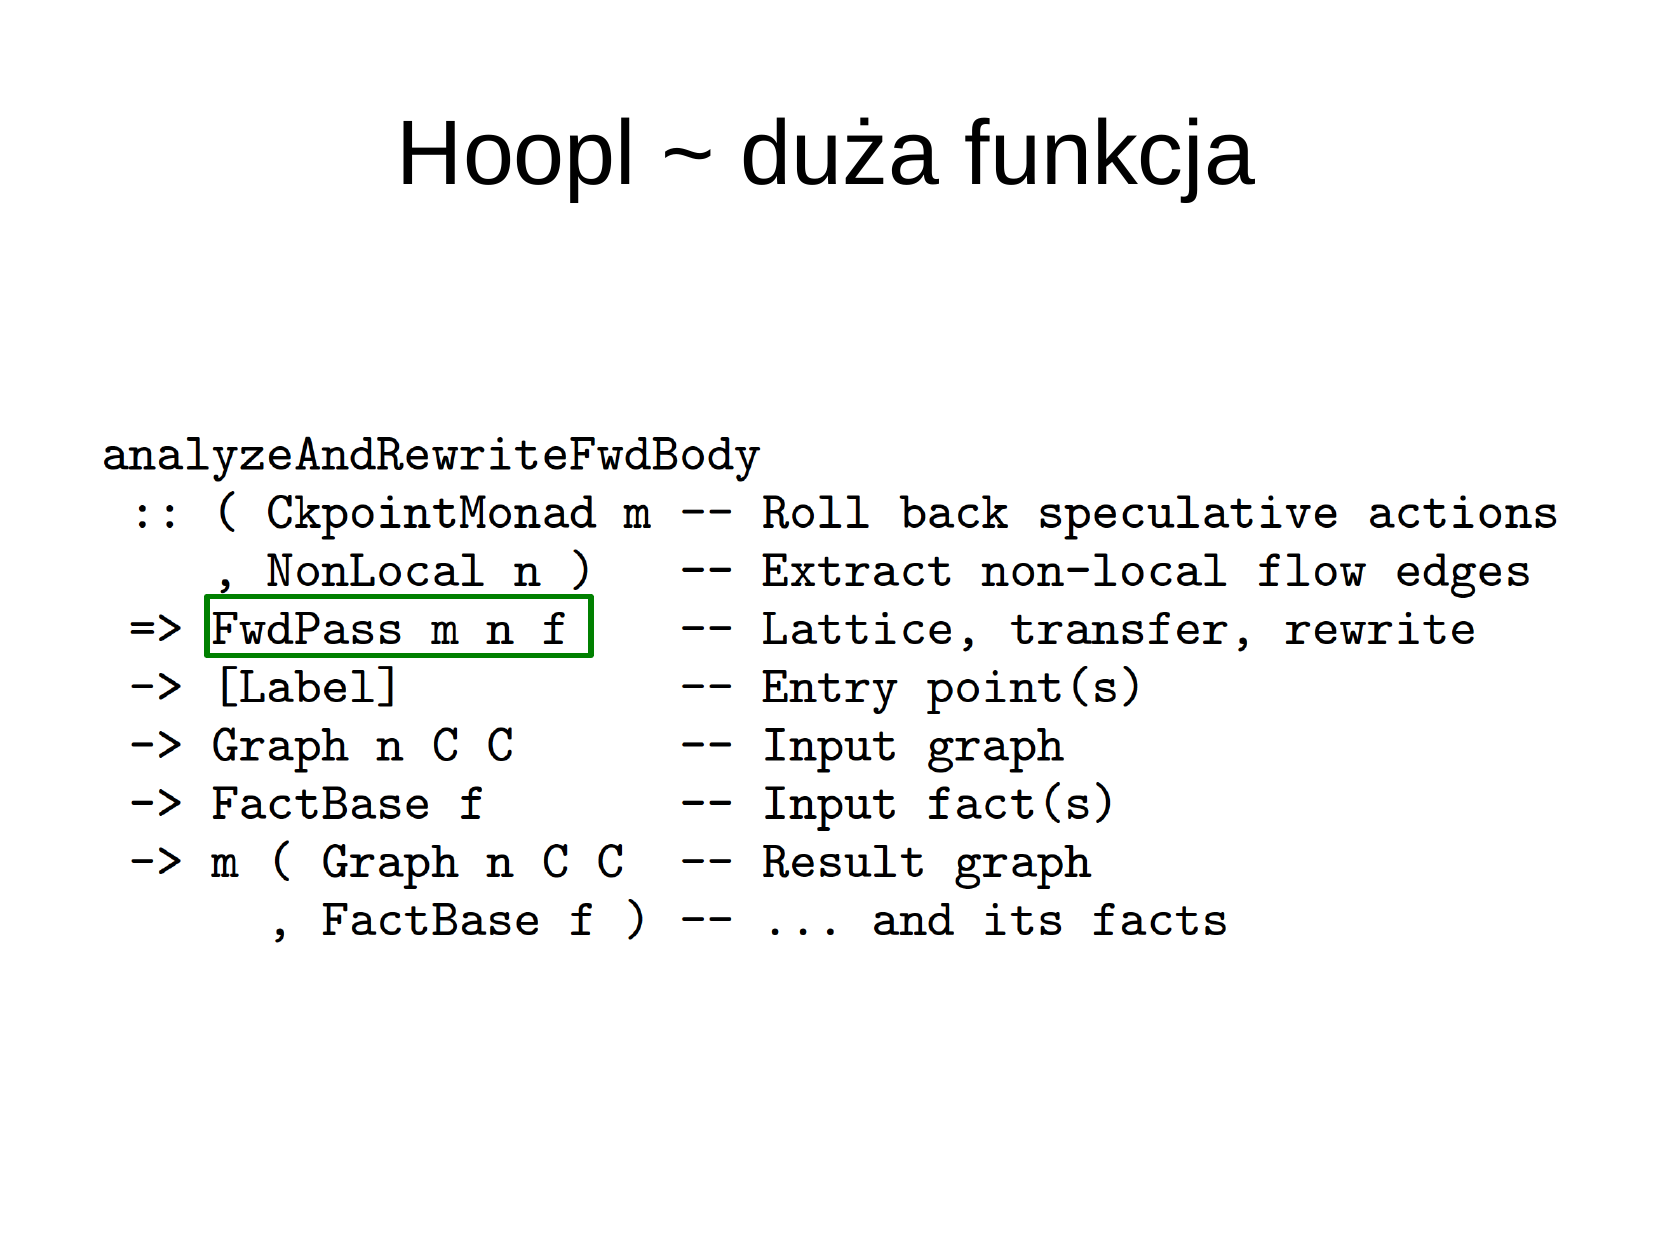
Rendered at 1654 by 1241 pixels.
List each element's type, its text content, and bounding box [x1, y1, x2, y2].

title Hoopl ~ duża funkcja [82, 49, 1571, 257]
picture [82, 413, 1571, 986]
